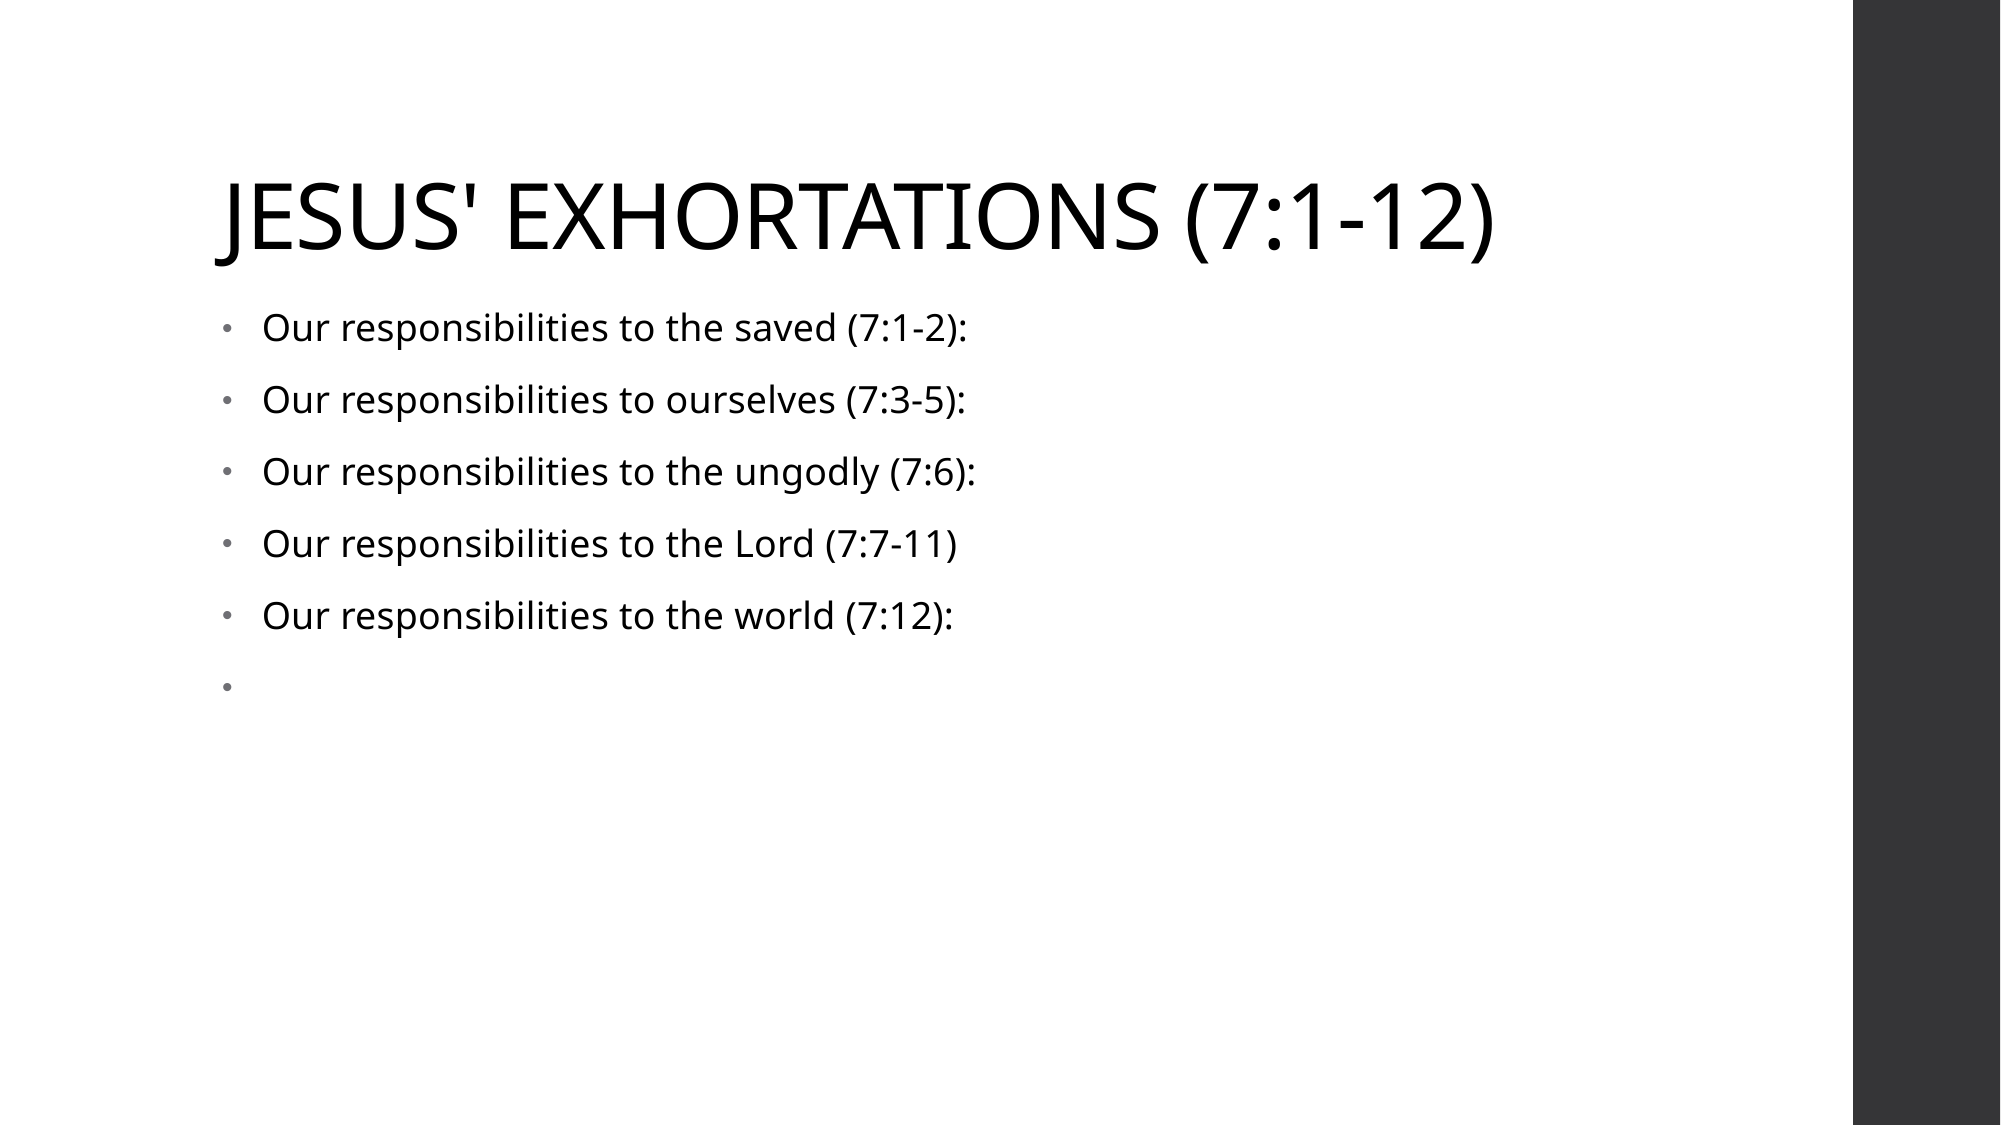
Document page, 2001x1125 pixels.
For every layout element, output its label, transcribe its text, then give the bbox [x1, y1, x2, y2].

title JESUS' EXHORTATIONS (7:1-12) [206, 60, 1797, 278]
list Our responsibilities to the saved (7:1-2): Our responsibilities to ourselves (7:3-5): Our responsibilities to the ungodly (7:6): Our responsibilities to the Lord (7:7-11) Our responsibilities to the world (7:12): [206, 299, 1617, 1014]
